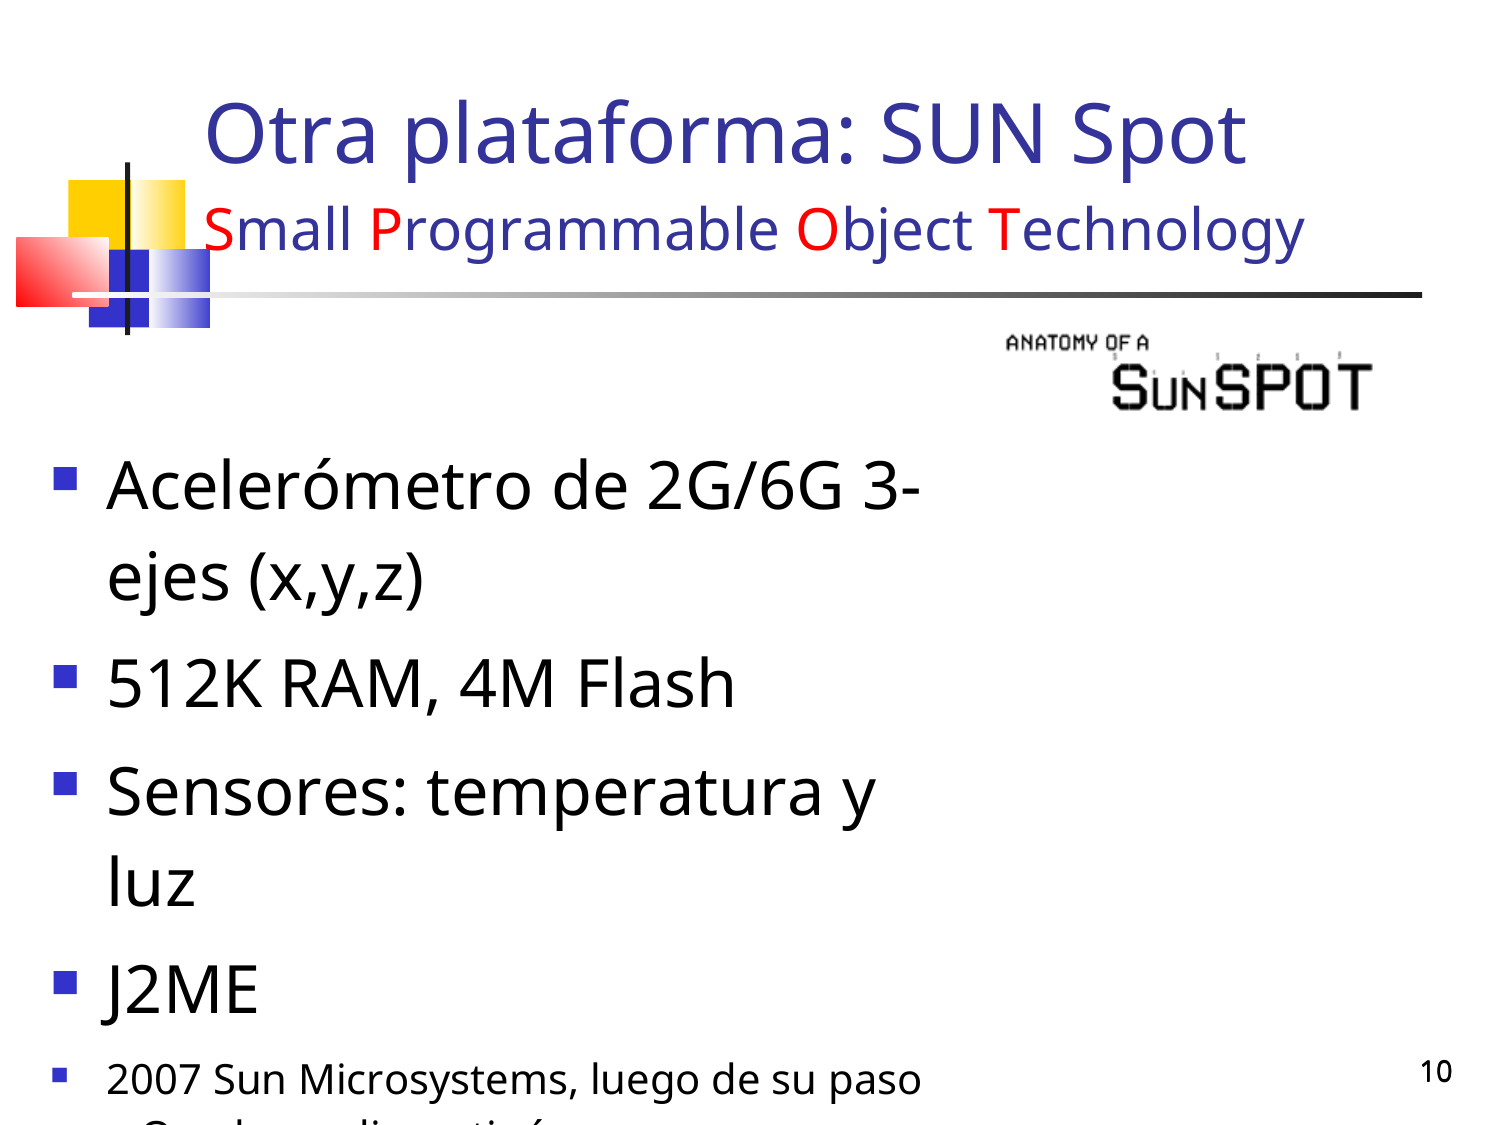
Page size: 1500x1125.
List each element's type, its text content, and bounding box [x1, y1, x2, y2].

list Acelerómetro de 2G/6G 3-ejes (x,y,z) 512K RAM, 4M Flash Sensores: temperatura y luz J2ME 2007 Sun Microsystems, luego de su paso a Oracle, se discontinúa [35, 430, 971, 1077]
picture [972, 317, 1448, 958]
title Otra plataforma: SUN Spot Small Programmable Object Technology [188, 35, 1402, 276]
text_box <number> [1155, 1024, 1468, 1100]
